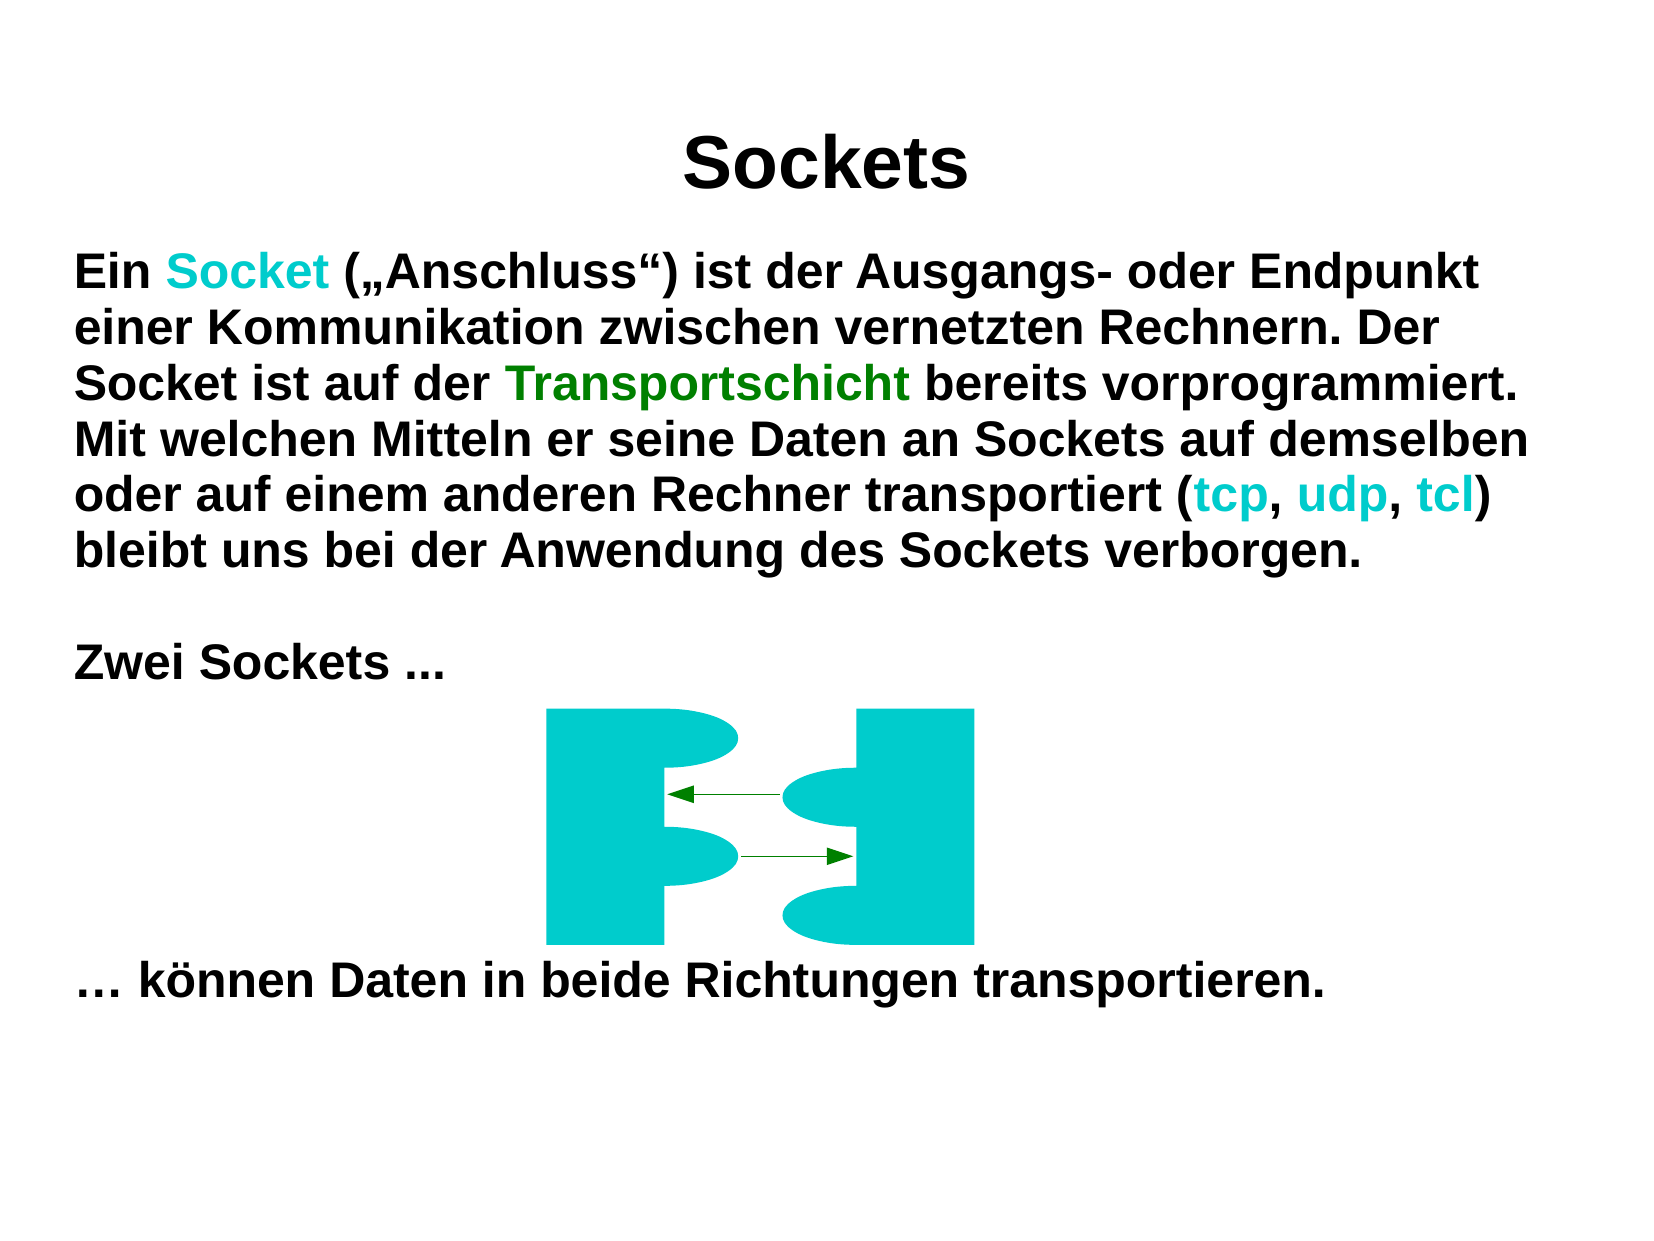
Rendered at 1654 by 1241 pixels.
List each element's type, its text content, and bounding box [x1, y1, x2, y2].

text_box Ein Socket („Anschluss“) ist der Ausgangs- oder Endpunkt einer Kommunikation zwischen vernetzten Rechnern. Der Socket ist auf der Transportschicht bereits vorprogrammiert. Mit welchen Mitteln er seine Daten an Sockets auf demselben oder auf einem anderen Rechner transportiert (tcp, udp, tcl) bleibt uns bei der Anwendung des Sockets verborgen. Zwei Sockets ... [59, 236, 1595, 707]
title Sockets [88, 78, 1565, 236]
text_box … können Daten in beide Richtungen transportieren. [59, 944, 1595, 1034]
text_box [782, 708, 975, 944]
text_box [546, 708, 739, 944]
